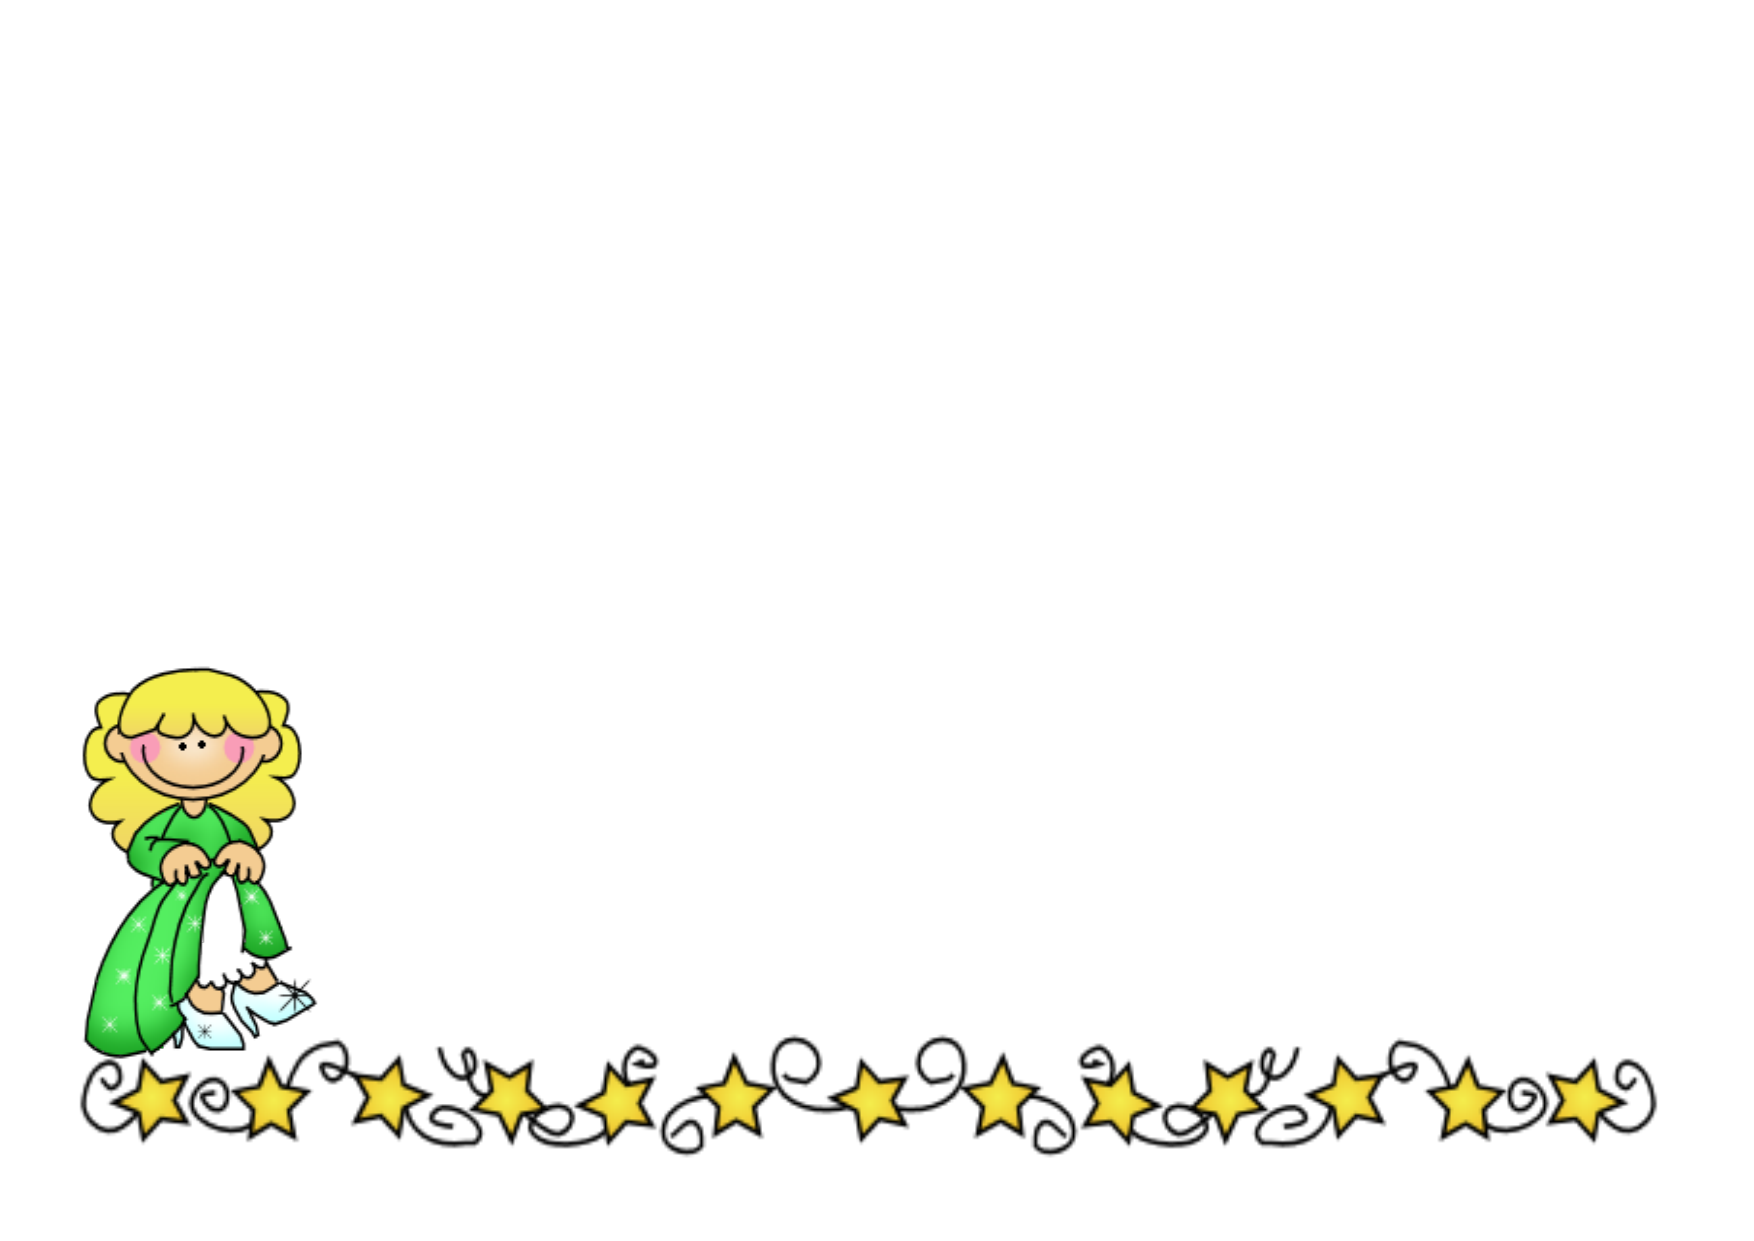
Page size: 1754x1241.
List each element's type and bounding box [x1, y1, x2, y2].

picture [70, 661, 1669, 1179]
